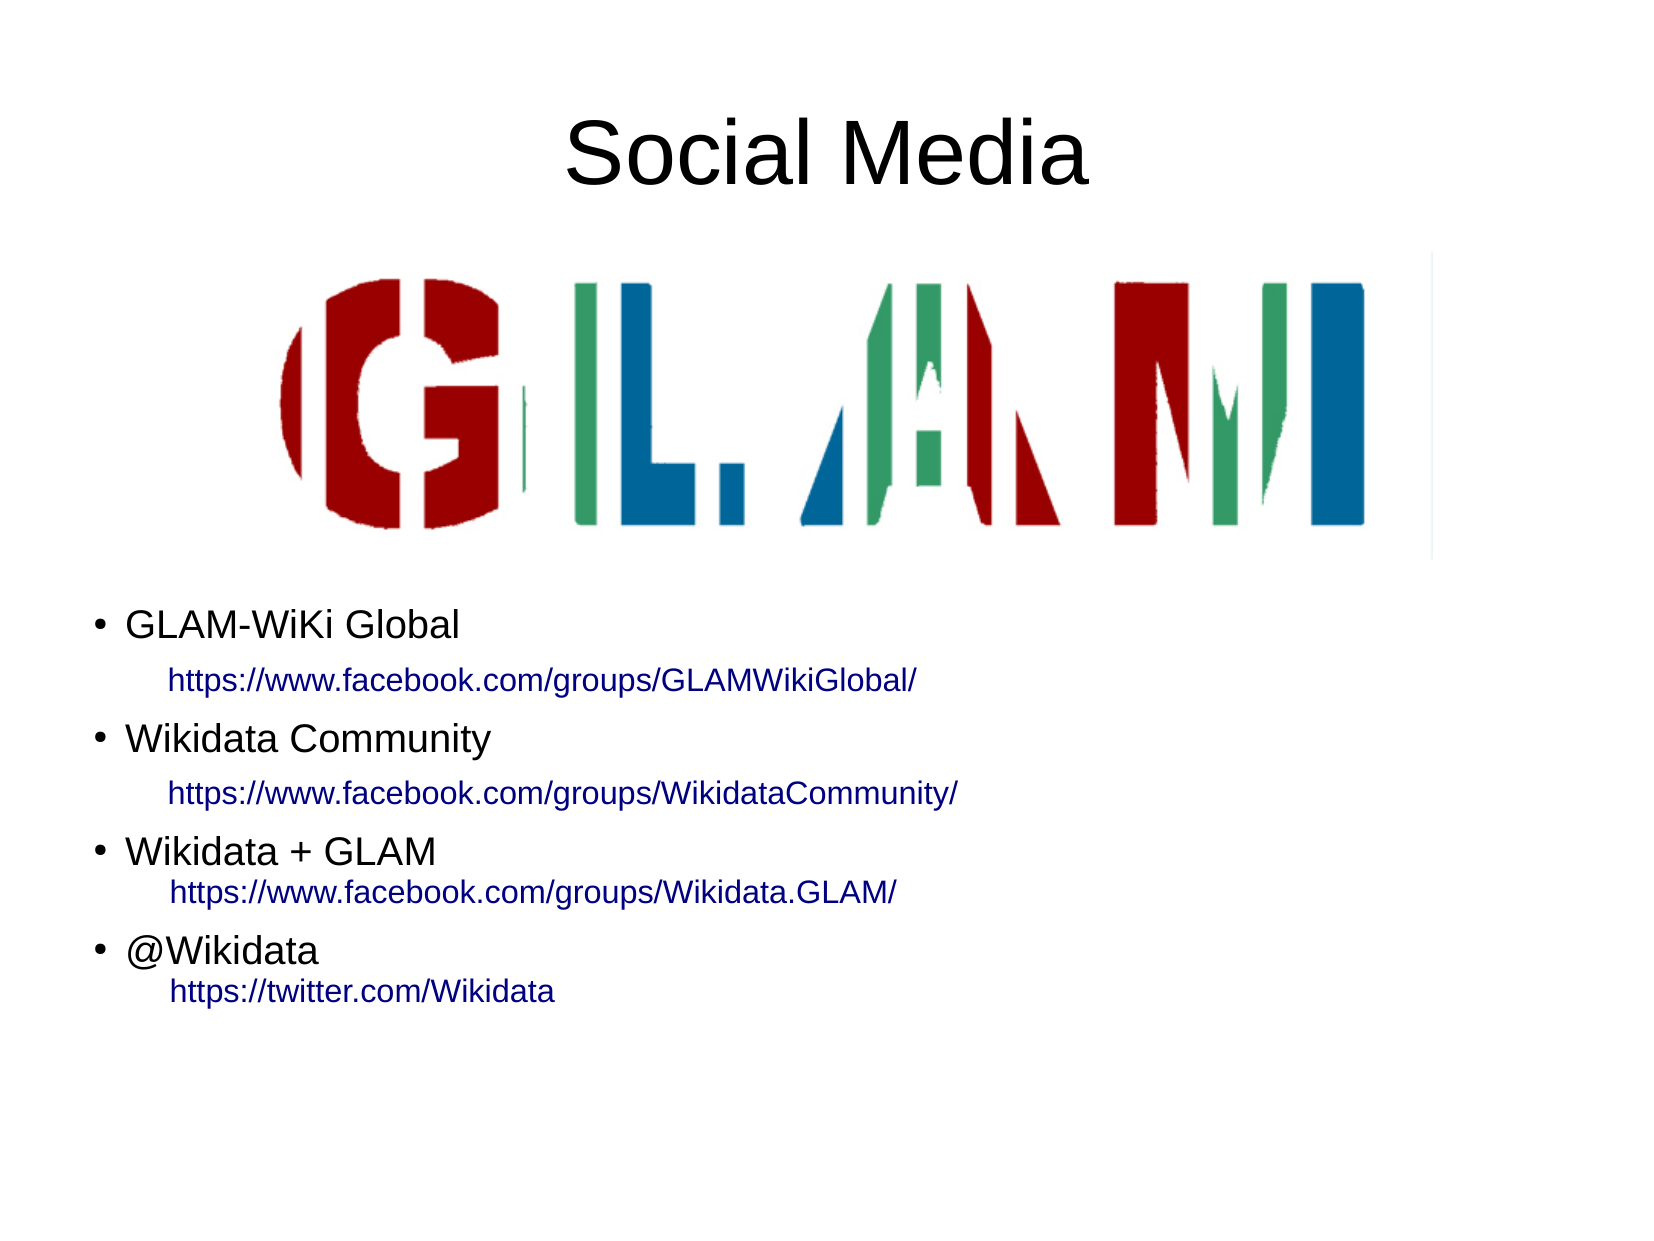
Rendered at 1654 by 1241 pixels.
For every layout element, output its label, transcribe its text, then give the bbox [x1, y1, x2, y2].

list GLAM-WiKi Global https://www.facebook.com/groups/GLAMWikiGlobal/ Wikidata Community https://www.facebook.com/groups/WikidataCommunity/ Wikidata + GLAM https://www.facebook.com/groups/Wikidata.GLAM/ @Wikidata https://twitter.com/Wikidata [82, 290, 1571, 1010]
title Social Media [82, 49, 1571, 257]
picture [214, 215, 1433, 597]
